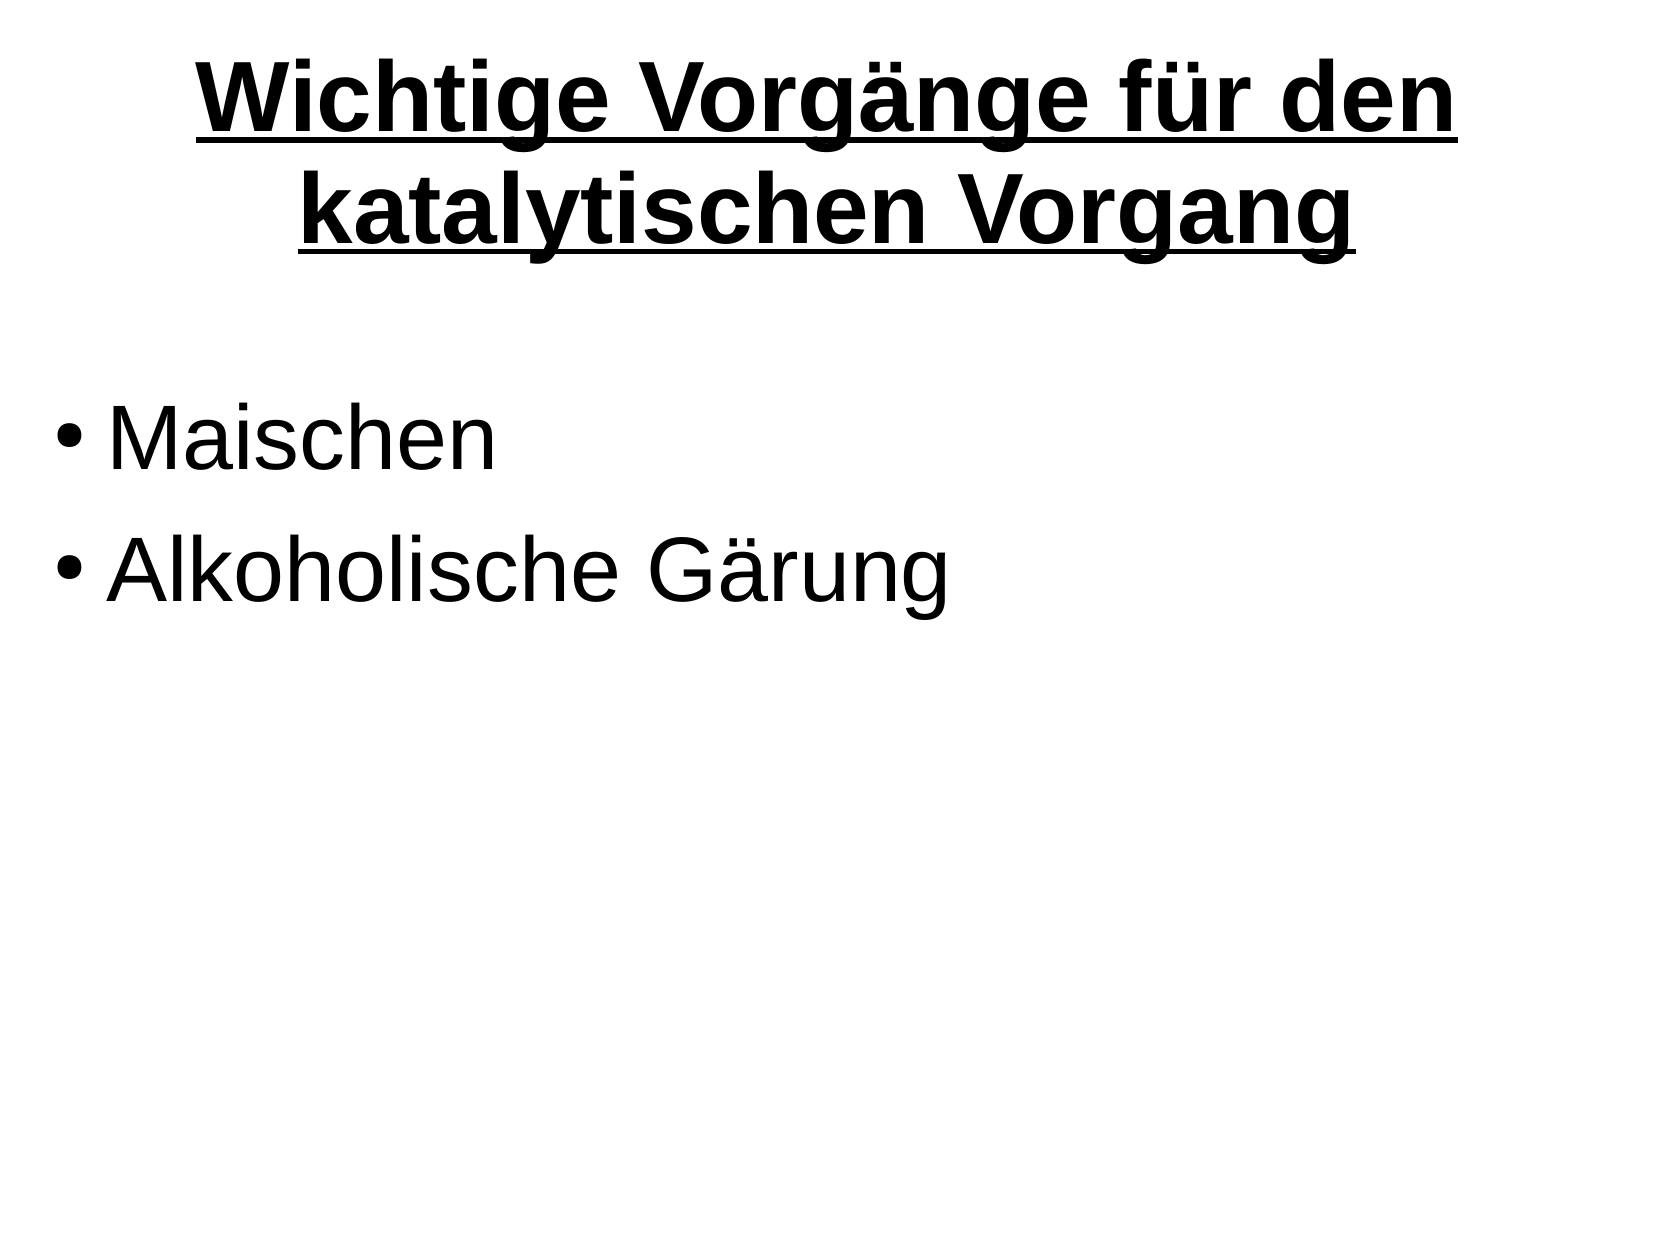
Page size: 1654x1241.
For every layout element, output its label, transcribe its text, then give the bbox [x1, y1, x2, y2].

list Maischen Alkoholische Gärung [35, 386, 1524, 1205]
title Wichtige Vorgänge für den katalytischen Vorgang [82, 41, 1571, 265]
